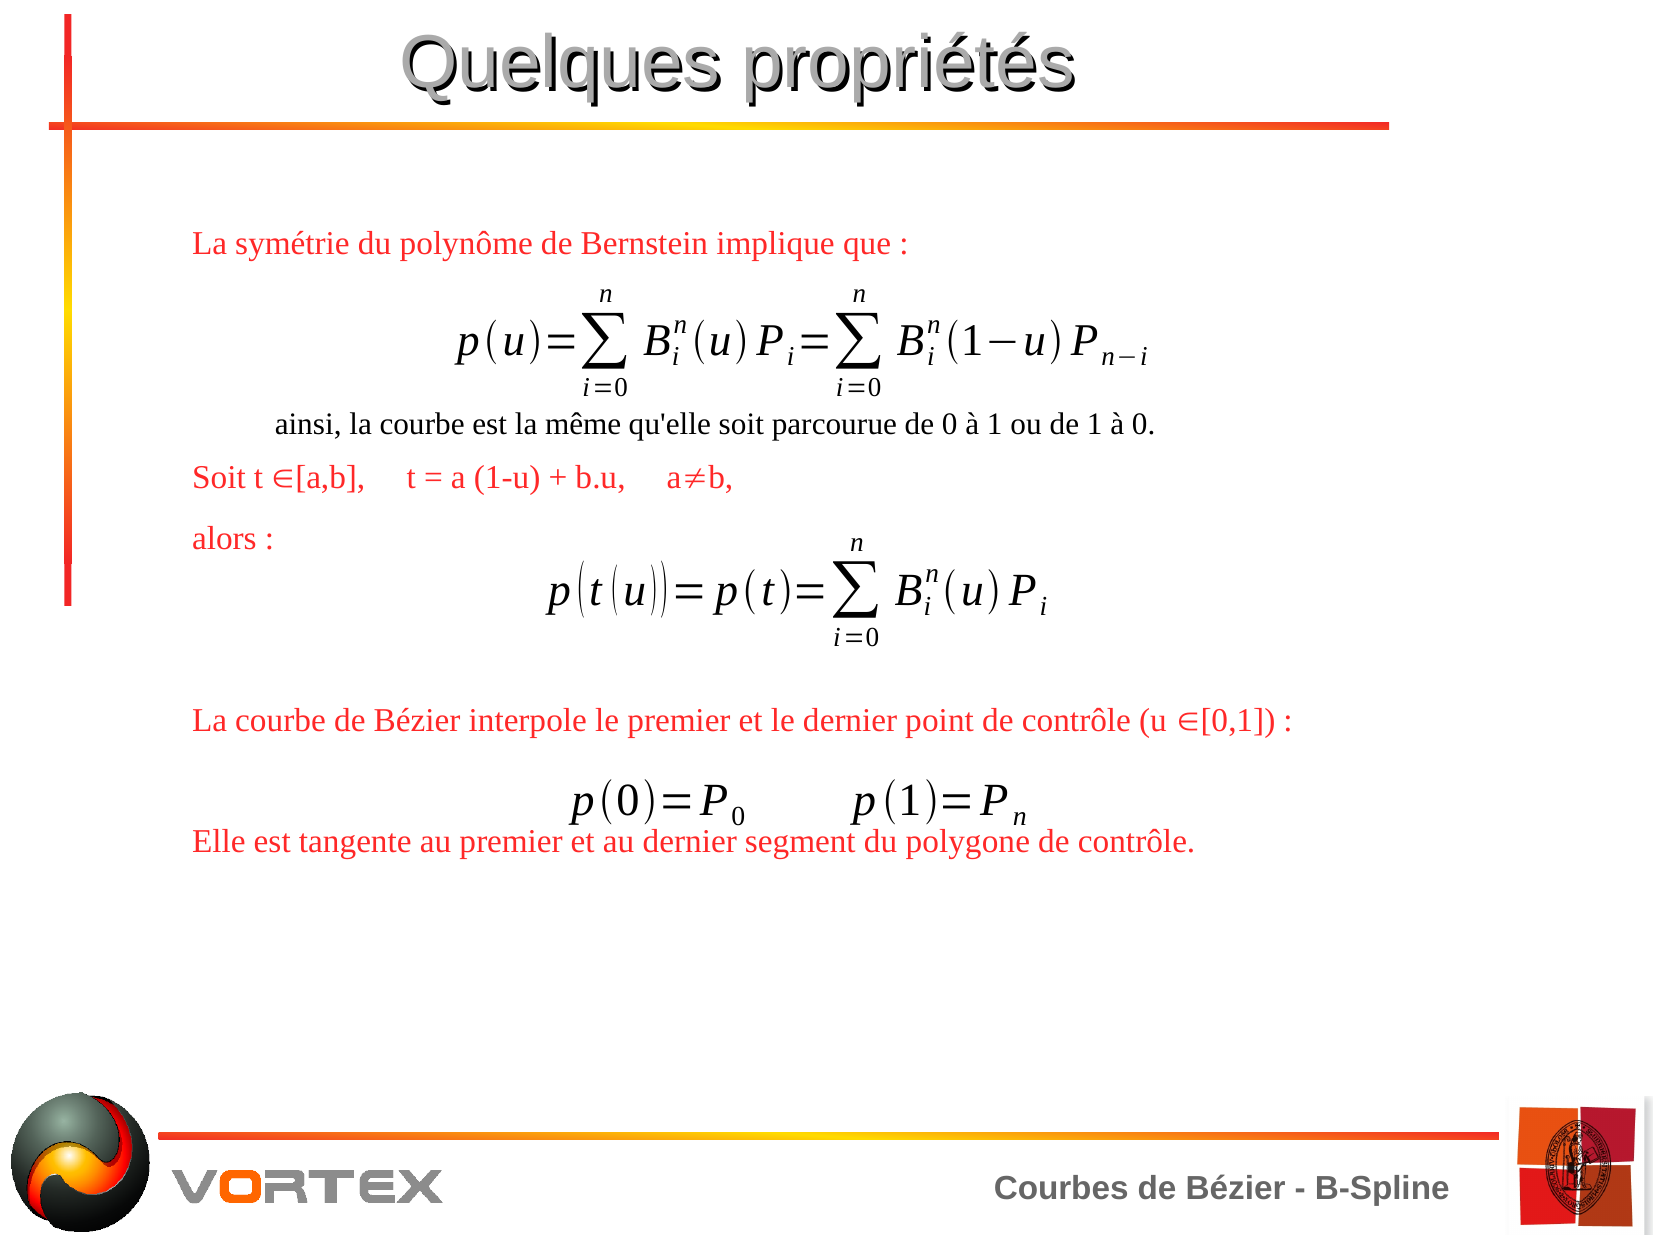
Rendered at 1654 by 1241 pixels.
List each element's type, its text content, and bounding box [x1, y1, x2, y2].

chart [534, 527, 1054, 652]
list La symétrie du polynôme de Bernstein implique que : ainsi, la courbe est la même qu'elle soit parcourue de 0 à 1 ou de 1 à 0. Soit t [a,b], t = a (1-u) + b.u, ab, alors : La courbe de Bézier interpole le premier et le dernier point de contrôle (u [0,1]) : Elle est tangente au premier et au dernier segment du polygone de contrôle. [97, 153, 1571, 1109]
picture [1505, 1096, 1653, 1235]
chart [557, 773, 1034, 832]
chart [443, 279, 1154, 402]
title Quelques propriétés [82, 4, 1392, 120]
picture [11, 1092, 443, 1232]
